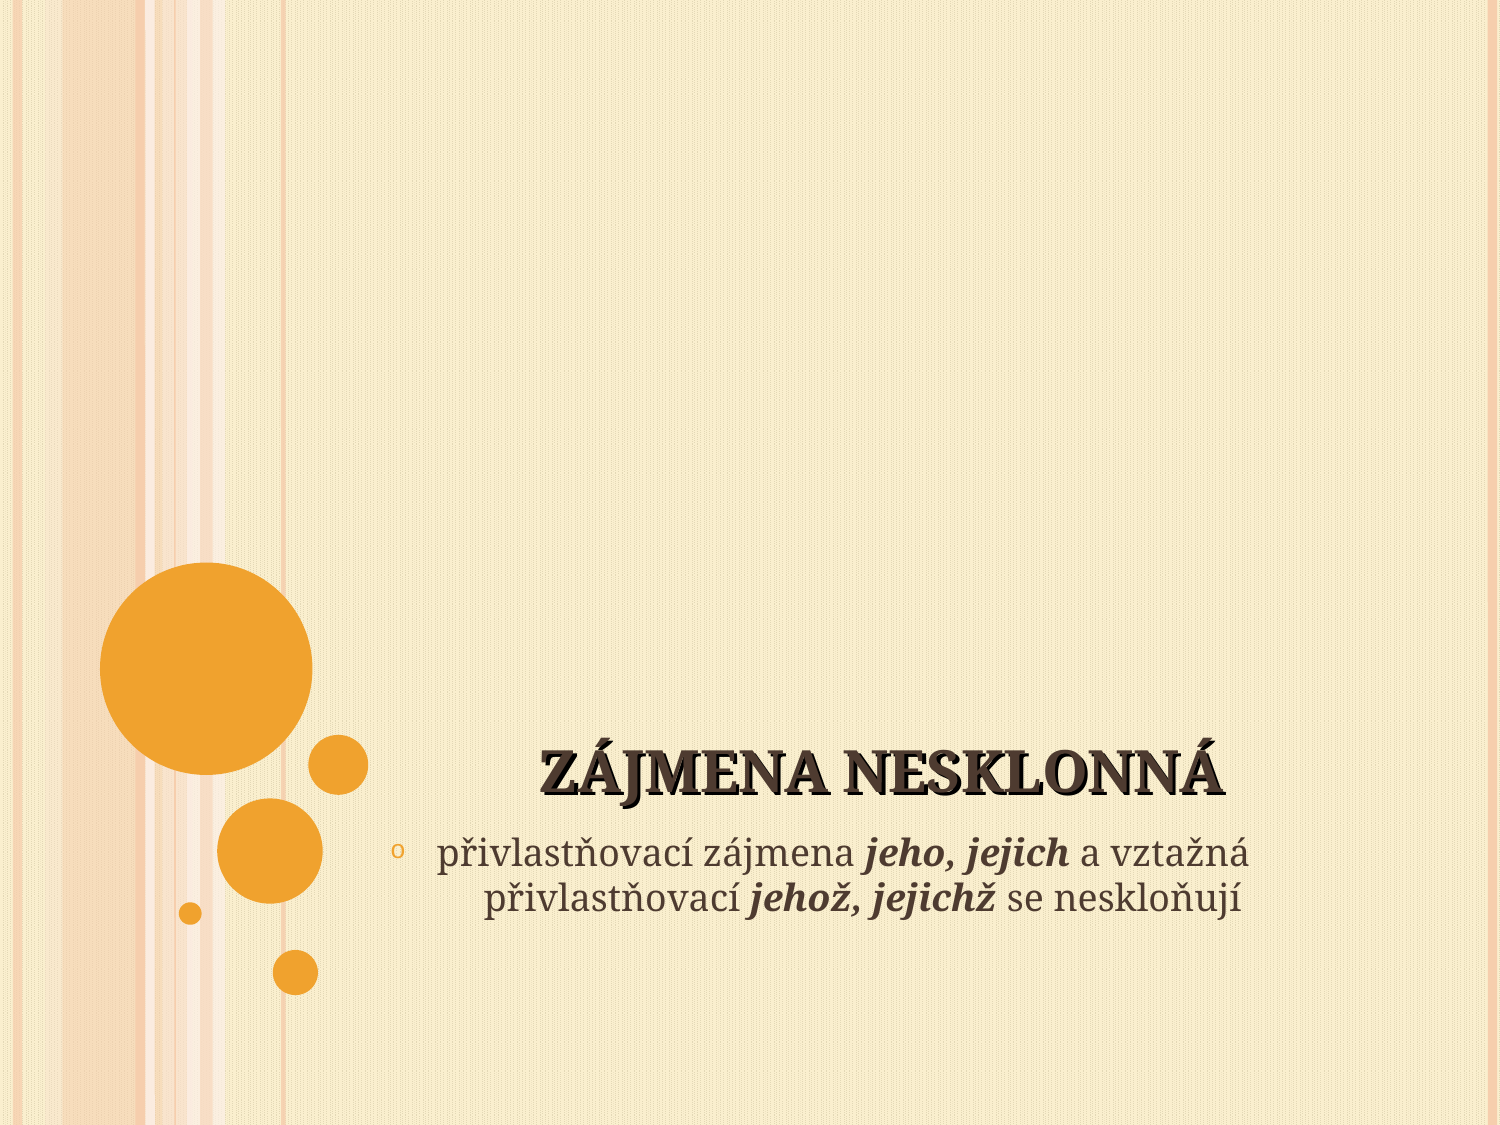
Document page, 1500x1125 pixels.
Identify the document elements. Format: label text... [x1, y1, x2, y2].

list přivlastňovací zájmena jeho, jejich a vztažná přivlastňovací jehož, jejichž se neskloňují [372, 208, 1385, 1059]
title zájmena nesklonná [375, 54, 1388, 161]
